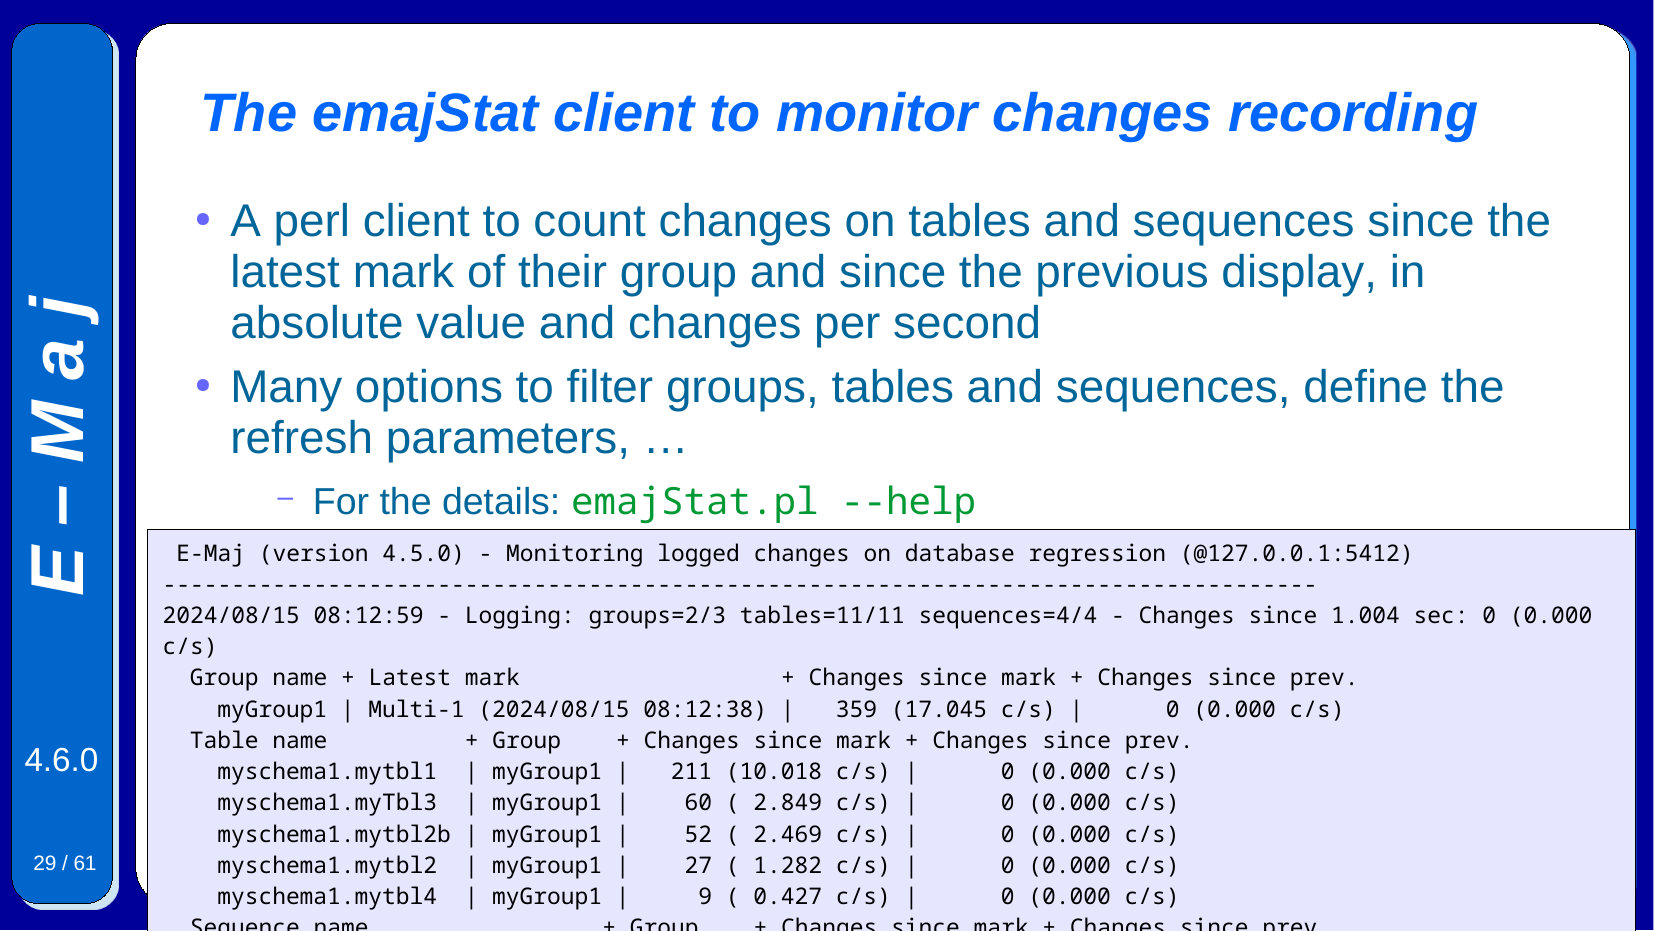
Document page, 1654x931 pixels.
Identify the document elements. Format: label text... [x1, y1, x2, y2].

title The emajStat client to monitor changes recording [200, 34, 1575, 191]
list A perl client to count changes on tables and sequences since the latest mark of their group and since the previous display, in absolute value and changes per second Many options to filter groups, tables and sequences, define the refresh parameters, … For the details: emajStat.pl --help [177, 194, 1587, 519]
text_box E-Maj (version 4.5.0) - Monitoring logged changes on database regression (@127.0.0.1:5412) ------------------------------------------------------------------------------------ 2024/08/15 08:12:59 - Logging: groups=2/3 tables=11/11 sequences=4/4 - Changes since 1.004 sec: 0 (0.000 c/s) Group name + Latest mark + Changes since mark + Changes since prev. myGroup1 | Multi-1 (2024/08/15 08:12:38) | 359 (17.045 c/s) | 0 (0.000 c/s) Table name + Group + Changes since mark + Changes since prev. myschema1.mytbl1 | myGroup1 | 211 (10.018 c/s) | 0 (0.000 c/s) myschema1.myTbl3 | myGroup1 | 60 ( 2.849 c/s) | 0 (0.000 c/s) myschema1.mytbl2b | myGroup1 | 52 ( 2.469 c/s) | 0 (0.000 c/s) myschema1.mytbl2 | myGroup1 | 27 ( 1.282 c/s) | 0 (0.000 c/s) myschema1.mytbl4 | myGroup1 | 9 ( 0.427 c/s) | 0 (0.000 c/s) Sequence name + Group + Changes since mark + Changes since prev. myschema1.mytbl2b_col20_seq | myGroup1 | -5 (-0.237 c/s) | 0 (0.000 c/s) myschema1.myTbl3_col31_seq | myGroup1 | -20 (-0.950 c/s) | 0 (0.000 c/s) [147, 529, 1636, 890]
